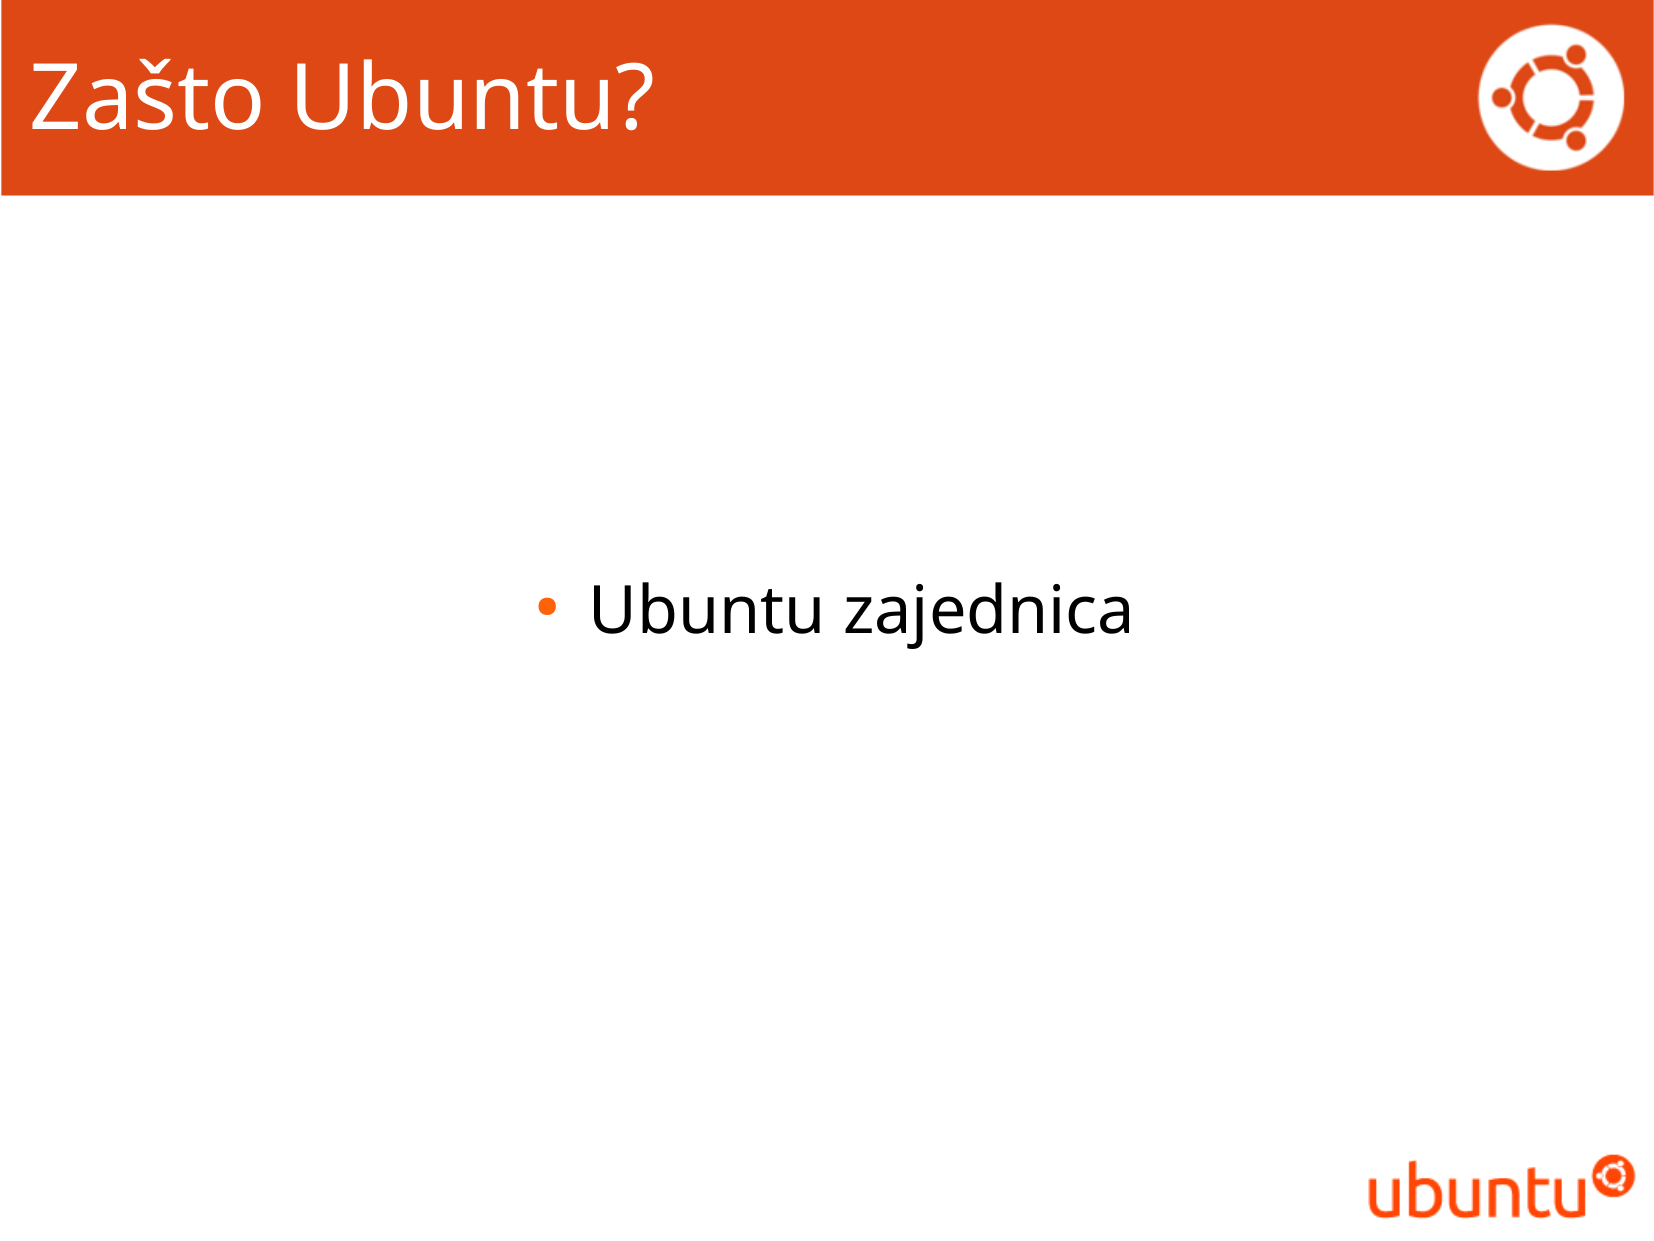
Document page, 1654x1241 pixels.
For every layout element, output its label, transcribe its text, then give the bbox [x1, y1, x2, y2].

picture [0, 0, 1654, 1241]
title Zašto Ubuntu? [29, 18, 1459, 170]
list Ubuntu zajednica [82, 562, 1571, 1109]
